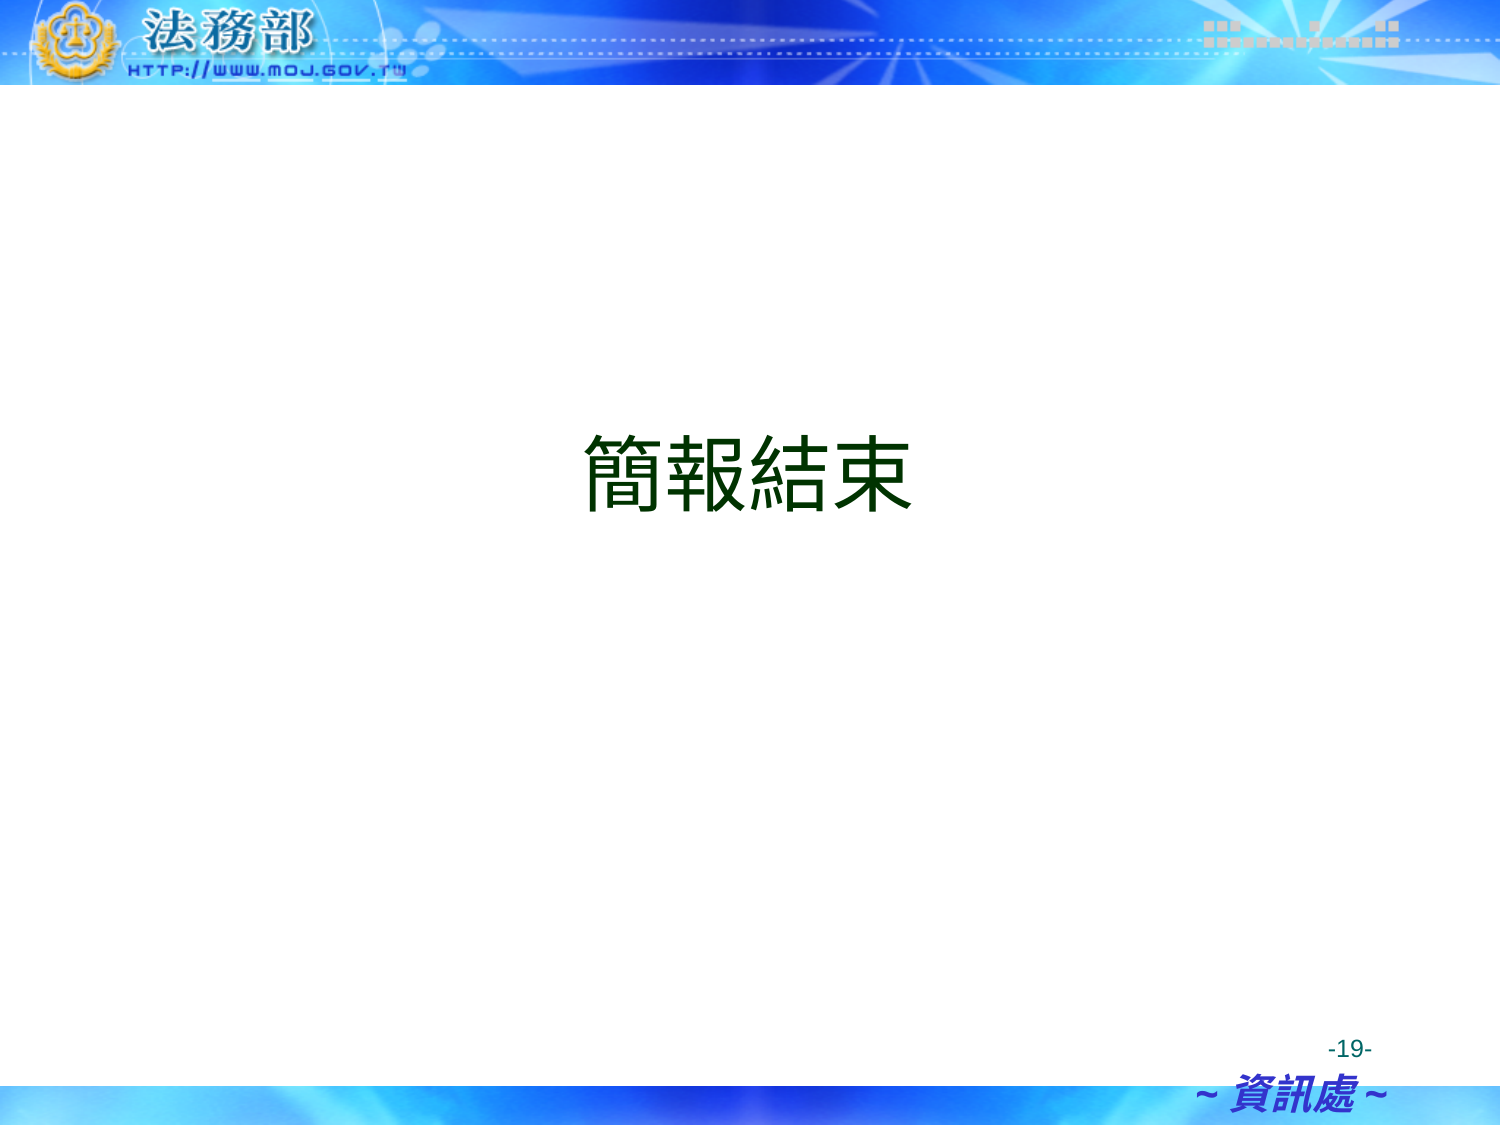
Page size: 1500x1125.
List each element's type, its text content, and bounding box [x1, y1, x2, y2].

text_box -<number>- [1074, 1024, 1388, 1100]
picture [0, 0, 1500, 85]
picture [0, 1086, 1500, 1125]
list [99, 287, 1400, 1013]
picture [1332, 1100, 1338, 1108]
picture [1319, 1103, 1326, 1109]
